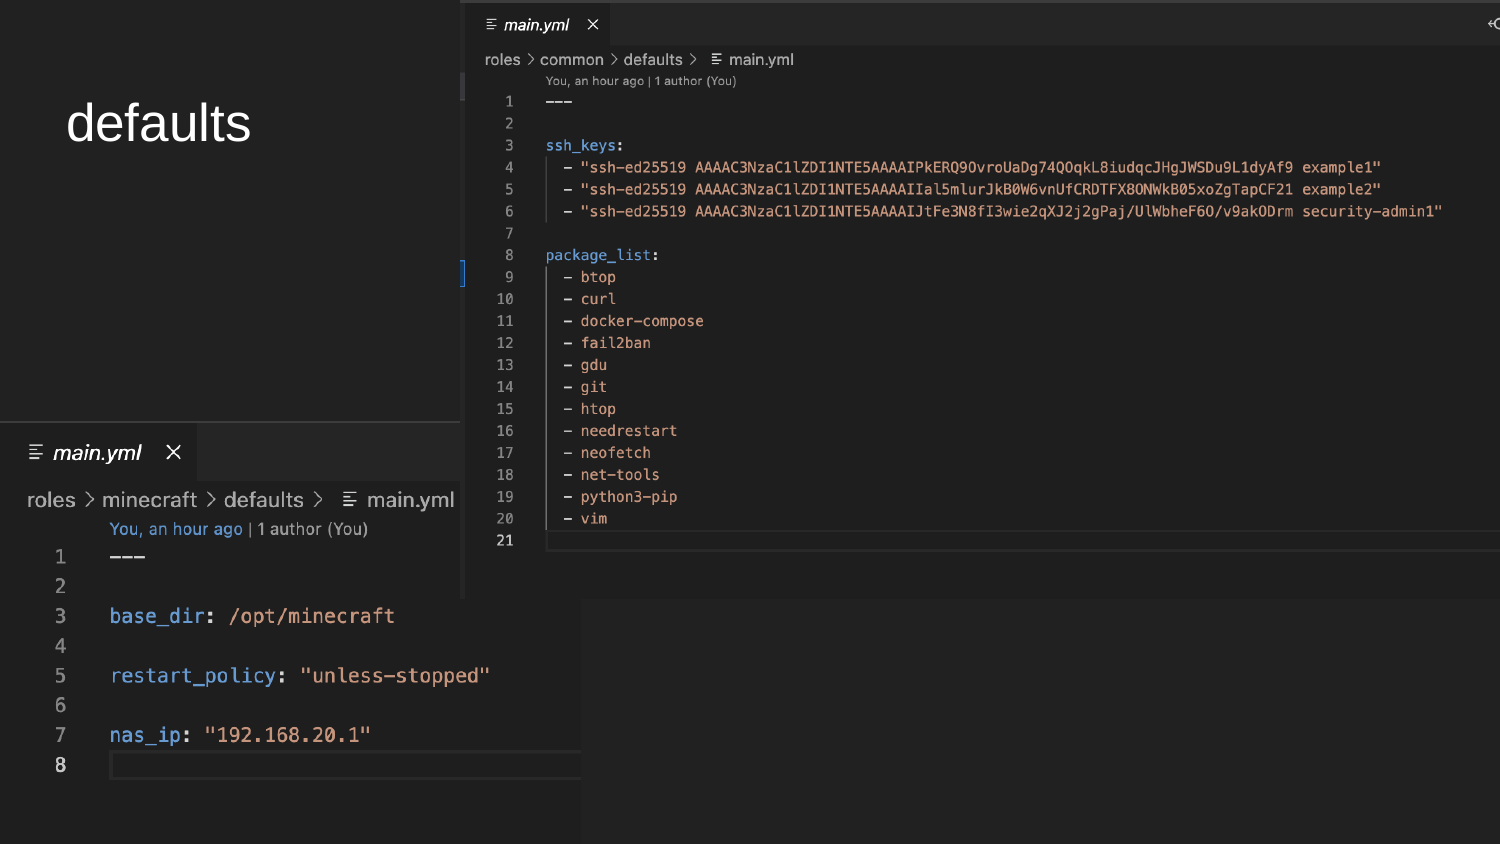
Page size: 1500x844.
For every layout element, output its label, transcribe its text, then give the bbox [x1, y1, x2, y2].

picture [0, 0, 1500, 844]
title defaults [51, 72, 460, 167]
